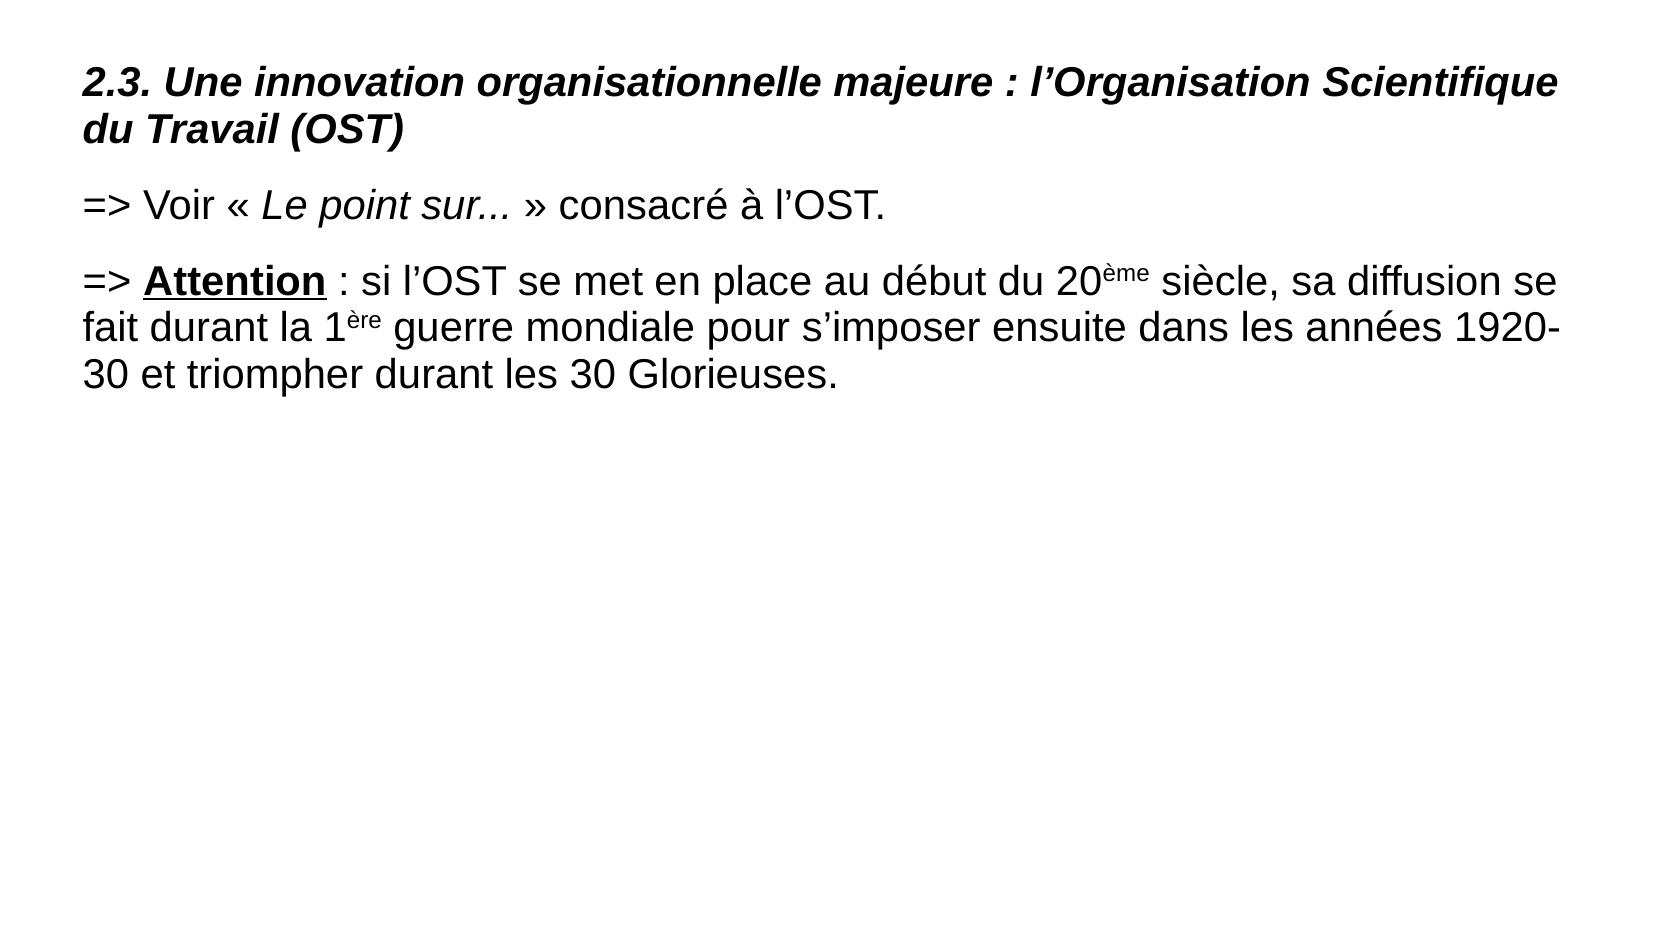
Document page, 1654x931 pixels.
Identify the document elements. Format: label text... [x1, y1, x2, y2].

list 2.3. Une innovation organisationnelle majeure : l’Organisation Scientifique du Travail (OST) => Voir « Le point sur... » consacré à l’OST. => Attention : si l’OST se met en place au début du 20ème siècle, sa diffusion se fait durant la 1ère guerre mondiale pour s’imposer ensuite dans les années 1920-30 et triompher durant les 30 Glorieuses. [82, 59, 1571, 863]
